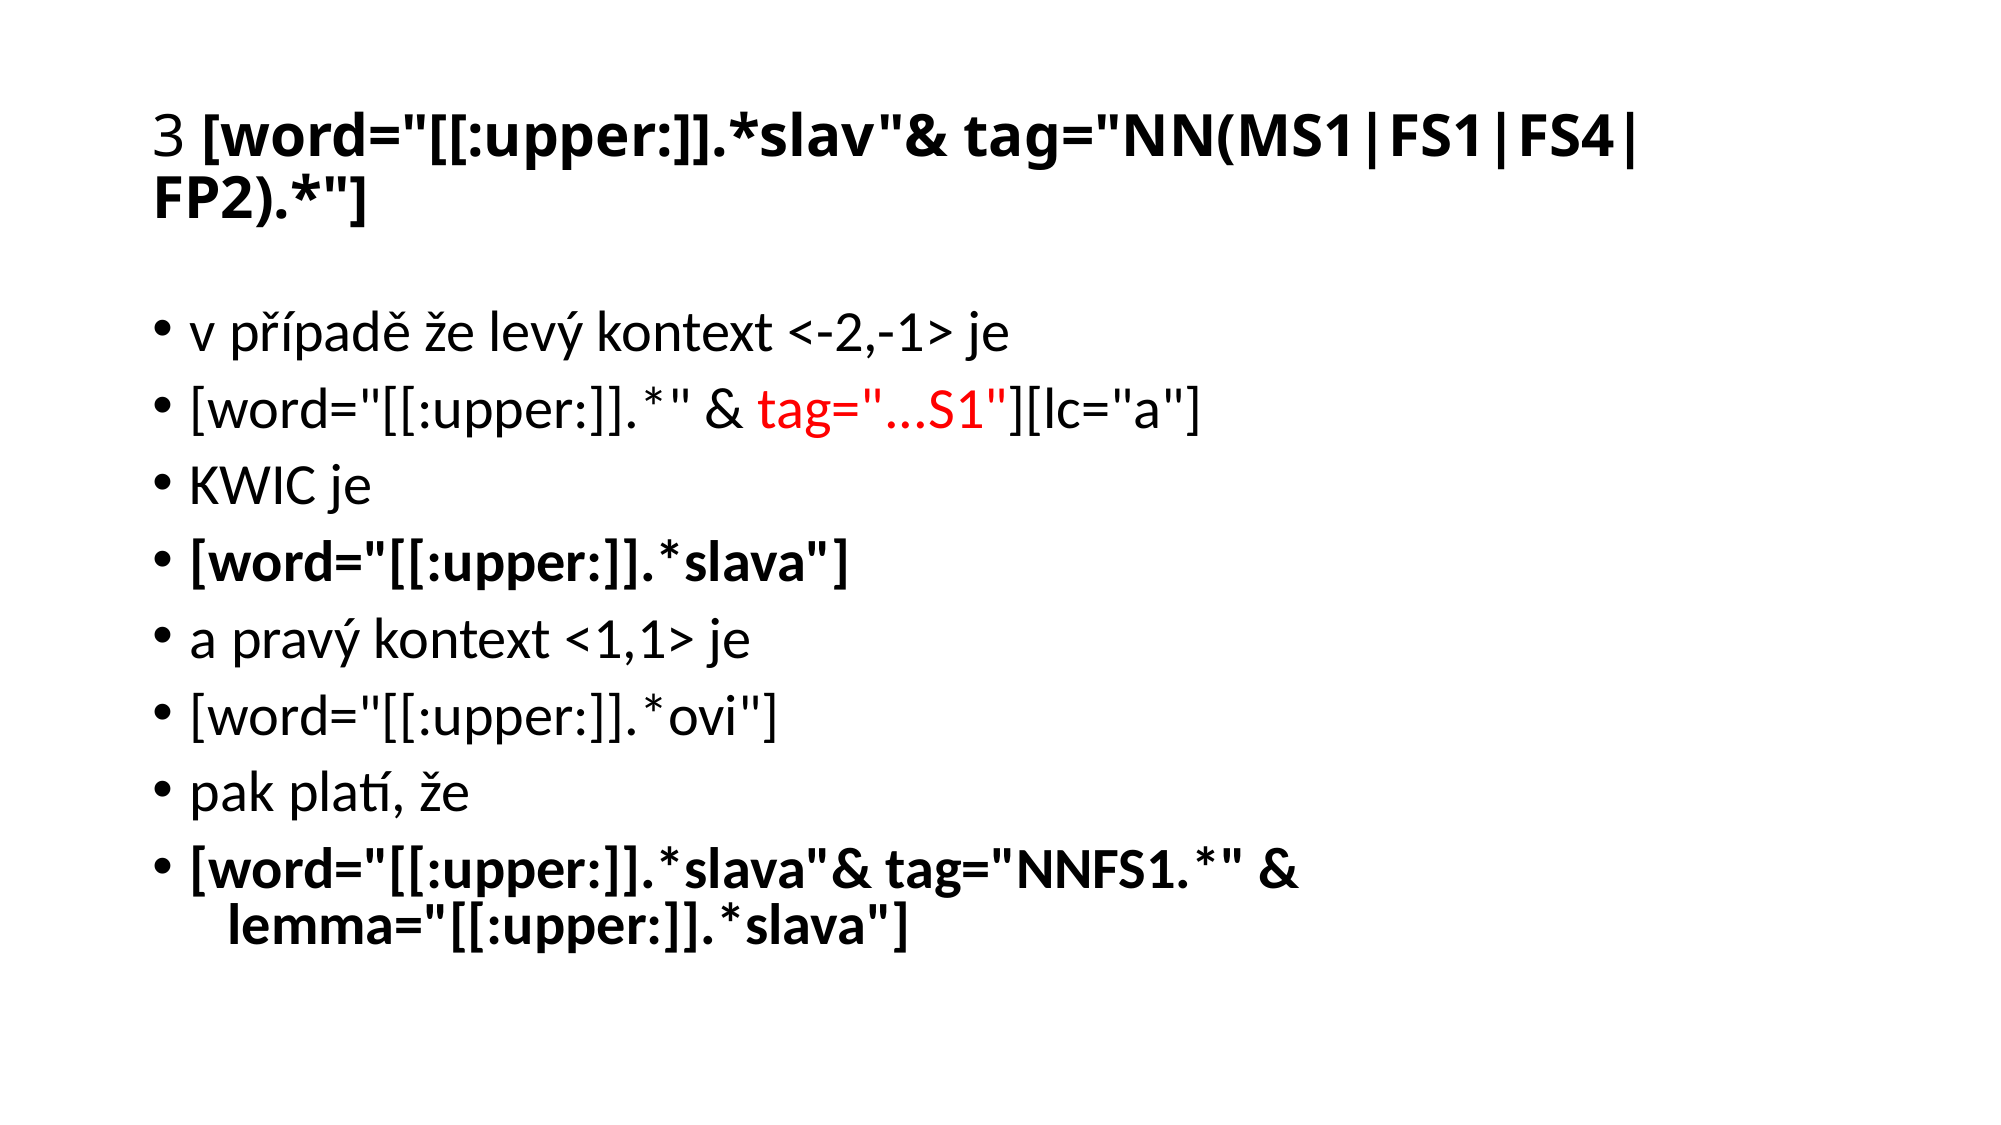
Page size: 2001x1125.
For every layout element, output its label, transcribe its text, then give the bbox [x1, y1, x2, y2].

title 3 [word="[[:upper:]].*slav"& tag="NN(MS1|FS1|FS4|FP2).*"] [137, 59, 1863, 278]
list v případě že levý kontext <-2,-1> je [word="[[:upper:]].*" & tag="...S1"][lc="a"] KWIC je [word="[[:upper:]].*slava"] a pravý kontext <1,1> je [word="[[:upper:]].*ovi"] pak platí, že [word="[[:upper:]].*slava"& tag="NNFS1.*" & lemma="[[:upper:]].*slava"] [137, 299, 1863, 1014]
